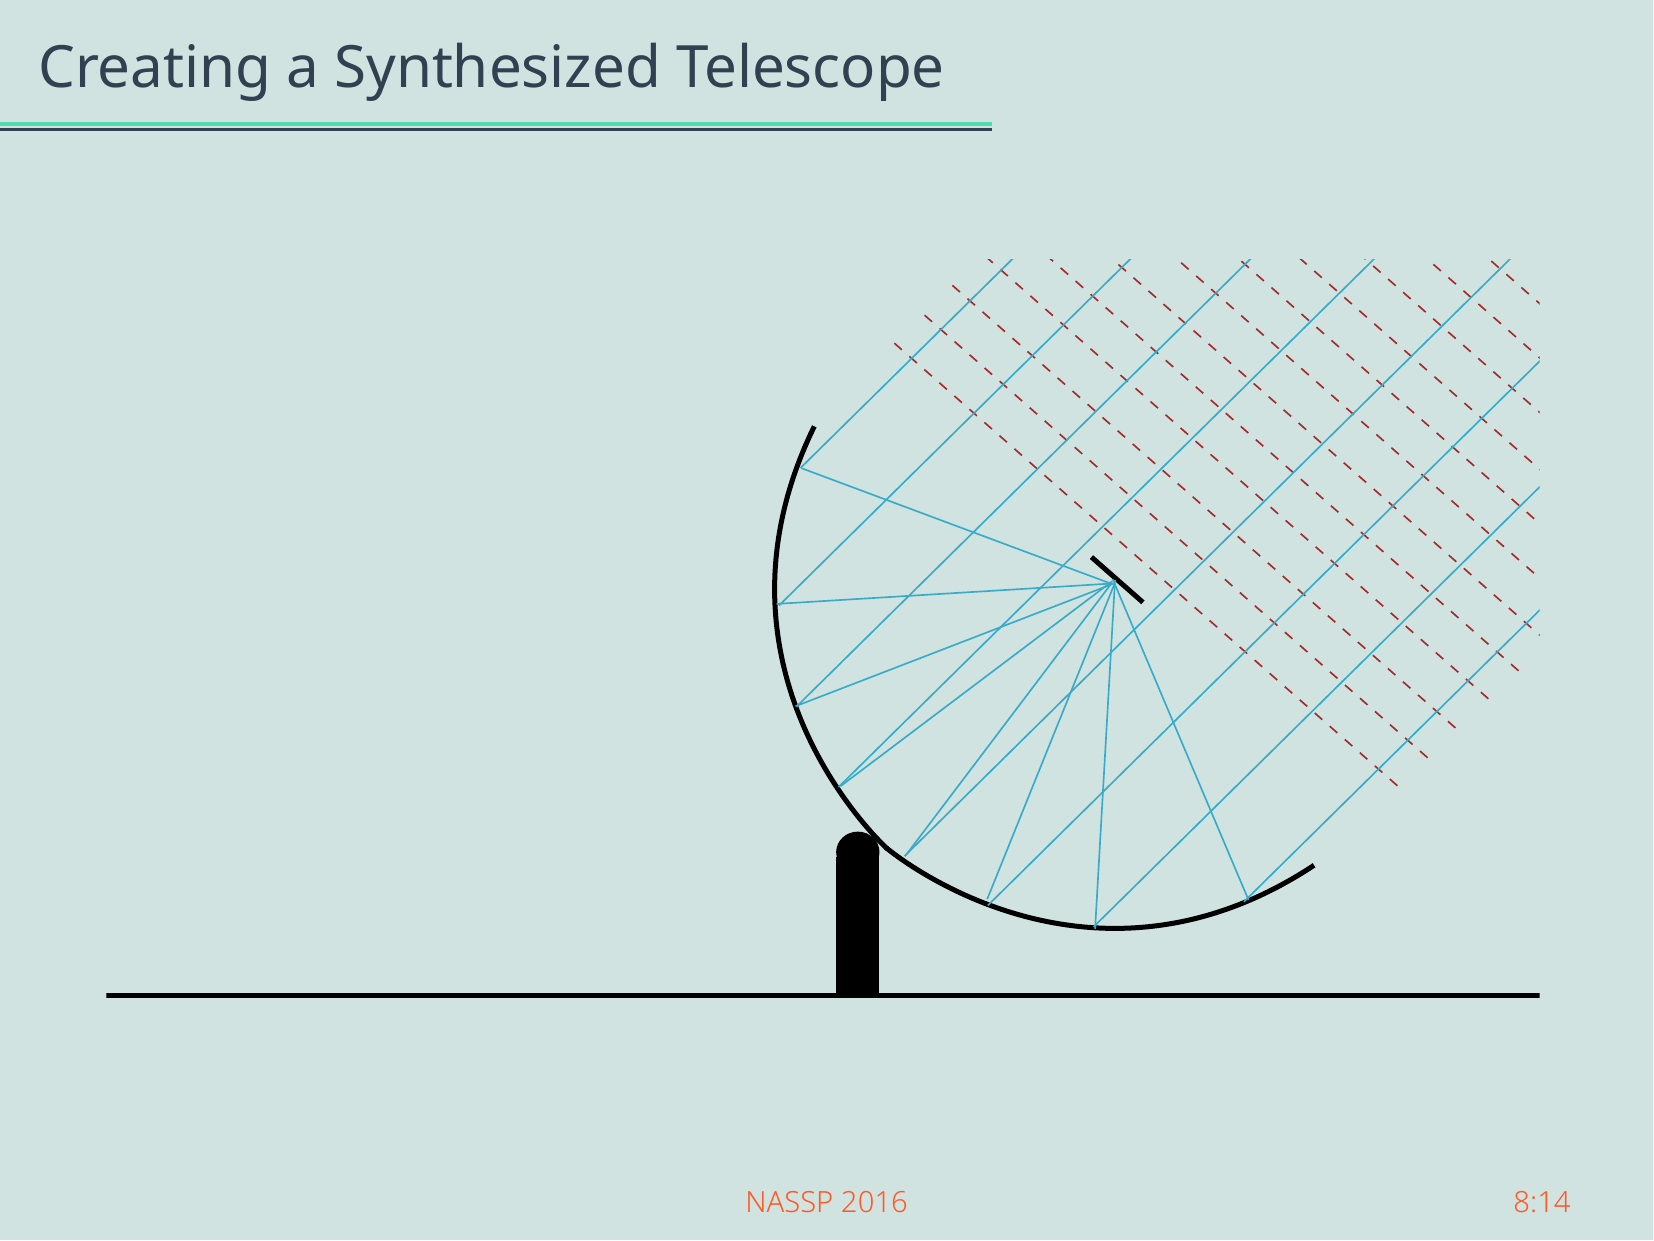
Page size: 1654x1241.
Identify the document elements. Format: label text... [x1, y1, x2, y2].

picture [106, 259, 1540, 1052]
text_box Creating a Synthesized Telescope [23, 17, 1063, 103]
